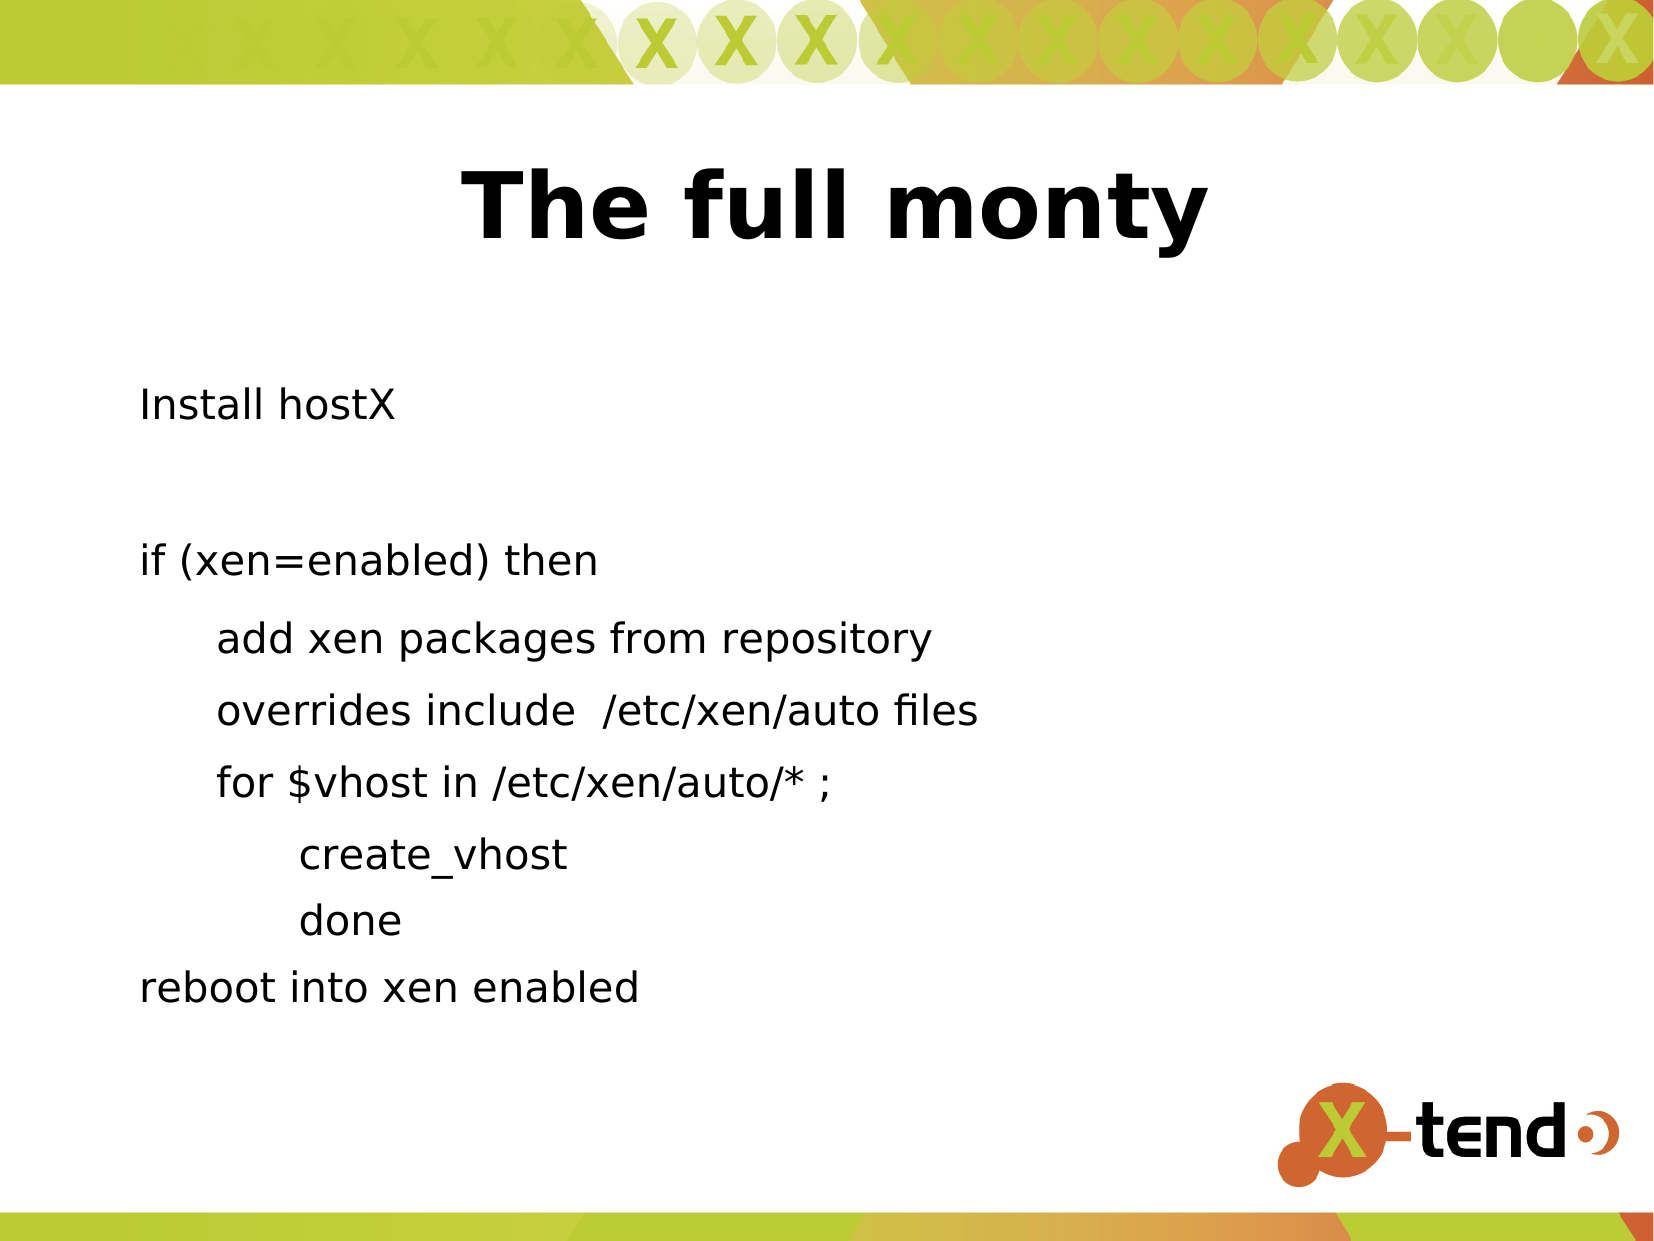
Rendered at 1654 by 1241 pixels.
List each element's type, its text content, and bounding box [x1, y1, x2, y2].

list Install hostX if (xen=enabled) then add xen packages from repository overrides include /etc/xen/auto files for $vhost in /etc/xen/auto/* ; create_vhost done reboot into xen enabled [121, 273, 1534, 1120]
title The full monty [121, 102, 1534, 273]
picture [0, 0, 1654, 1241]
